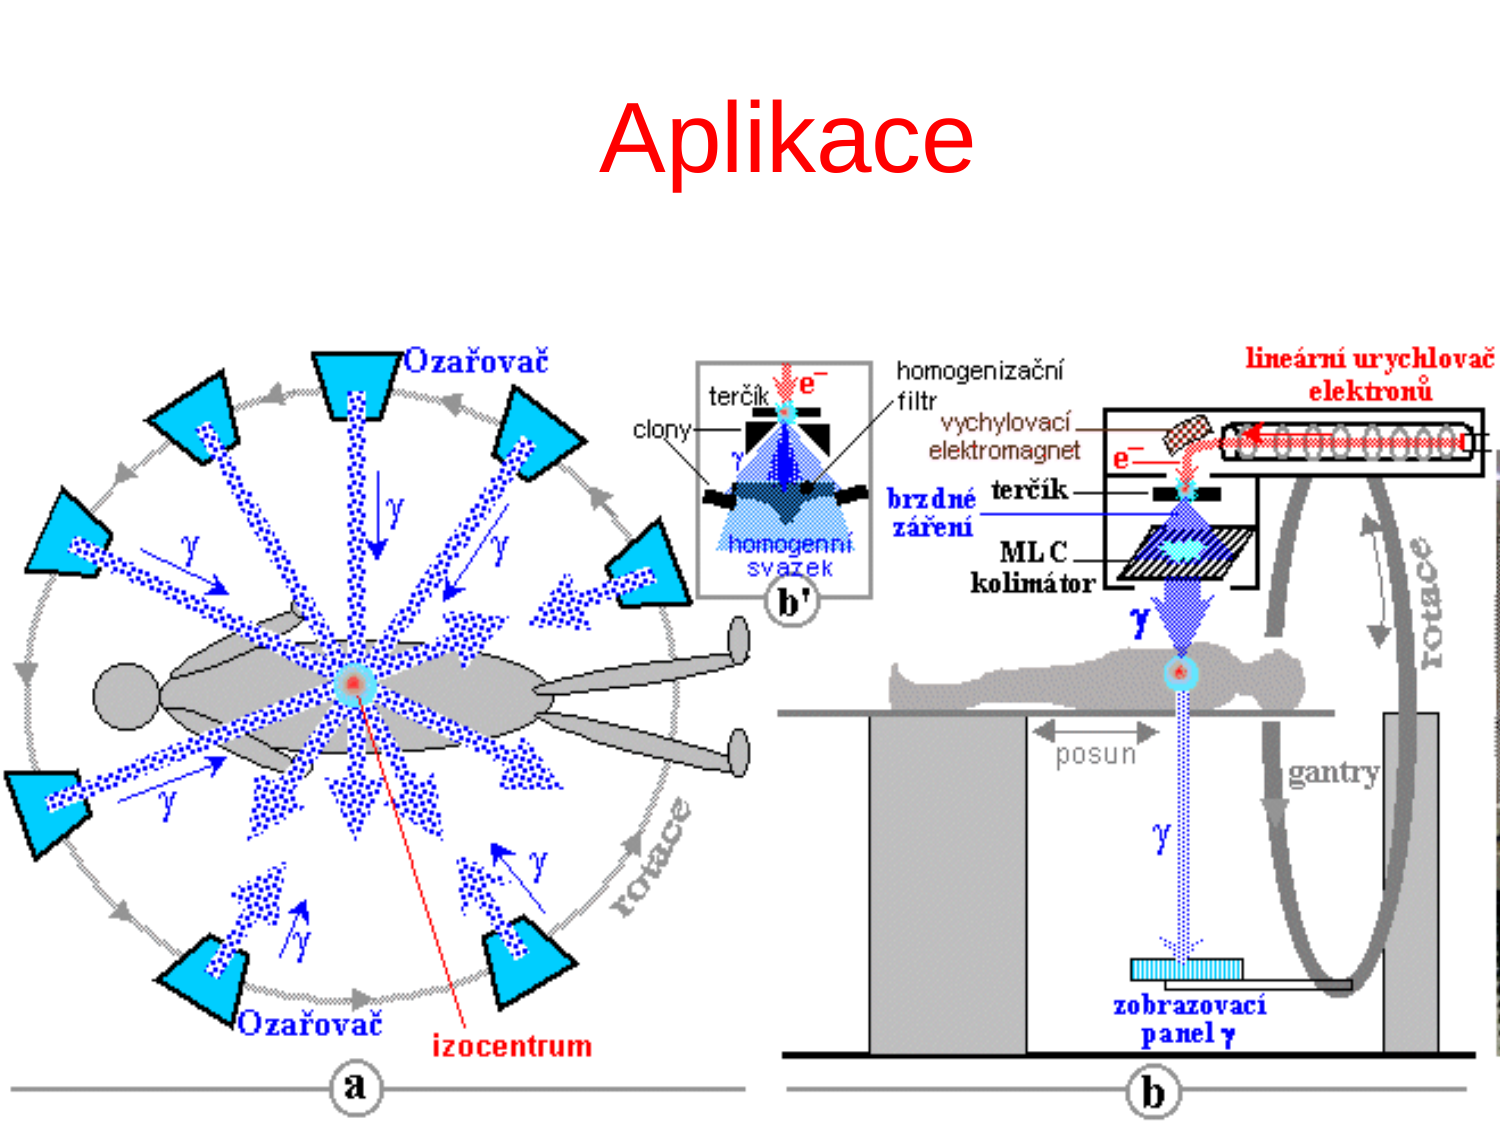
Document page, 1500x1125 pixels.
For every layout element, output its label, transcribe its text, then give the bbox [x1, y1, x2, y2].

picture [0, 338, 1500, 1125]
text_box Aplikace [585, 64, 993, 200]
